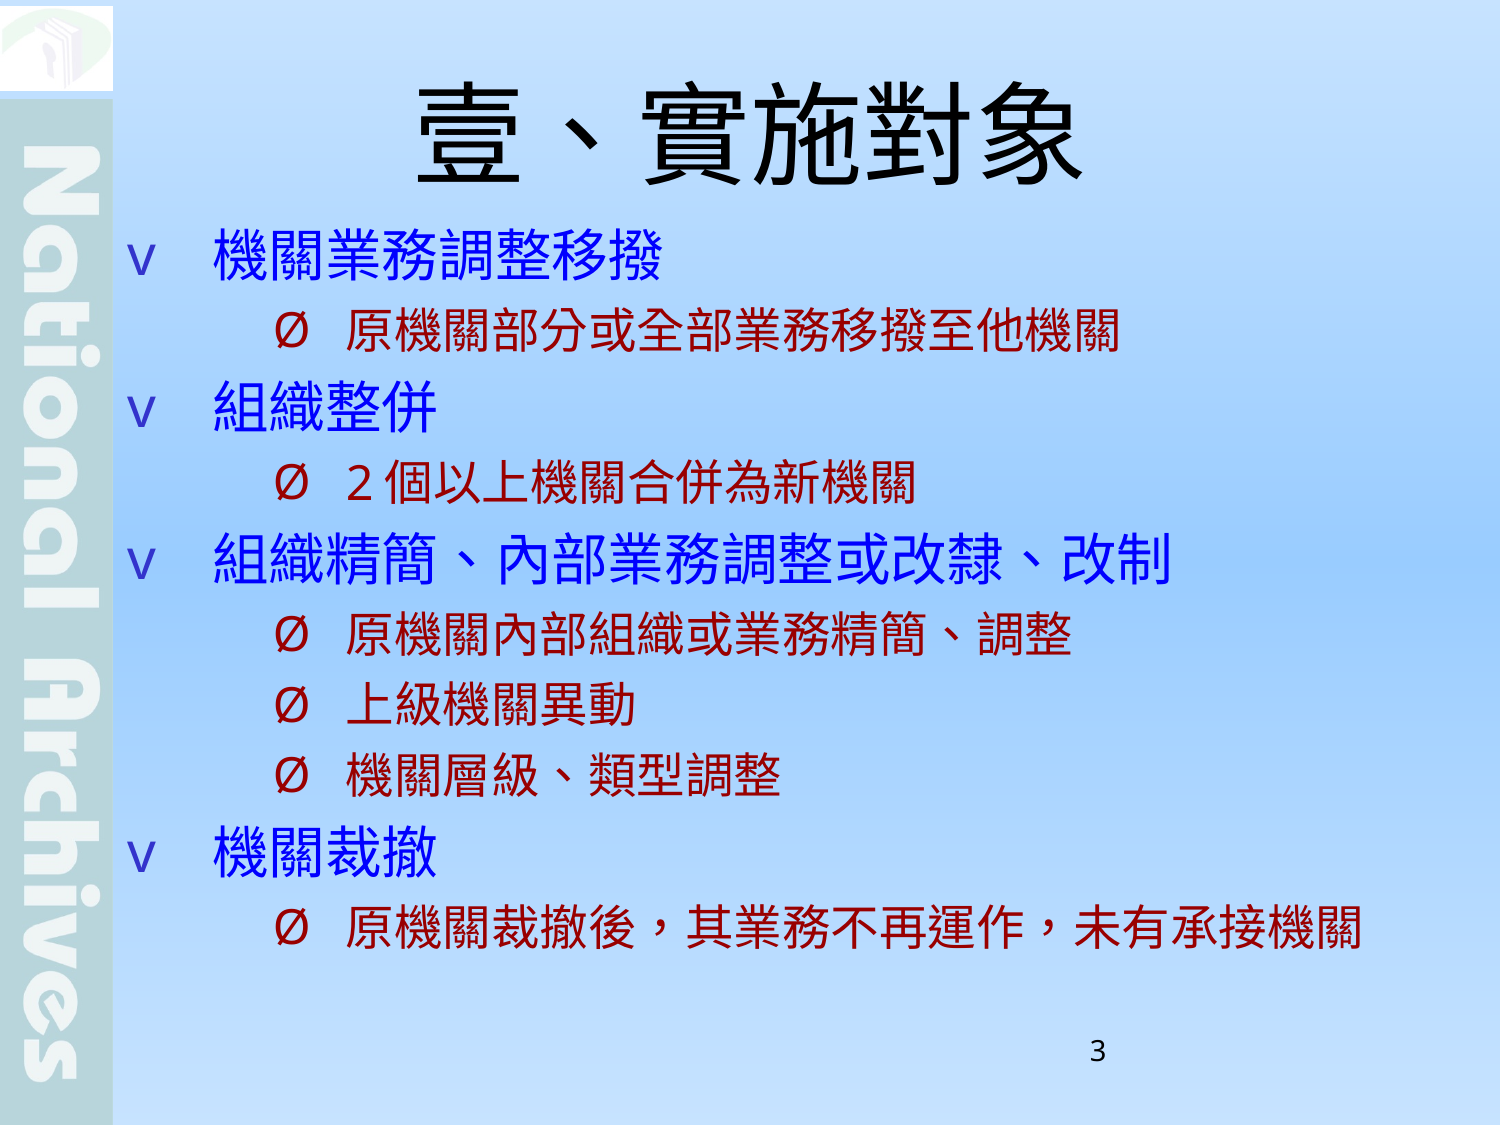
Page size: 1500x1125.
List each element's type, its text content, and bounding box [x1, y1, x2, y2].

title 壹、實施對象 [112, 37, 1388, 212]
text_box [1074, 1025, 1388, 1101]
list 機關業務調整移撥 原機關部分或全部業務移撥至他機關 組織整併 2個以上機關合併為新機關 組織精簡、內部業務調整或改隸、改制 原機關內部組織或業務精簡、調整 上級機關異動 機關層級、類型調整 機關裁撤 原機關裁撤後，其業務不再運作，未有承接機關 [112, 212, 1388, 1025]
